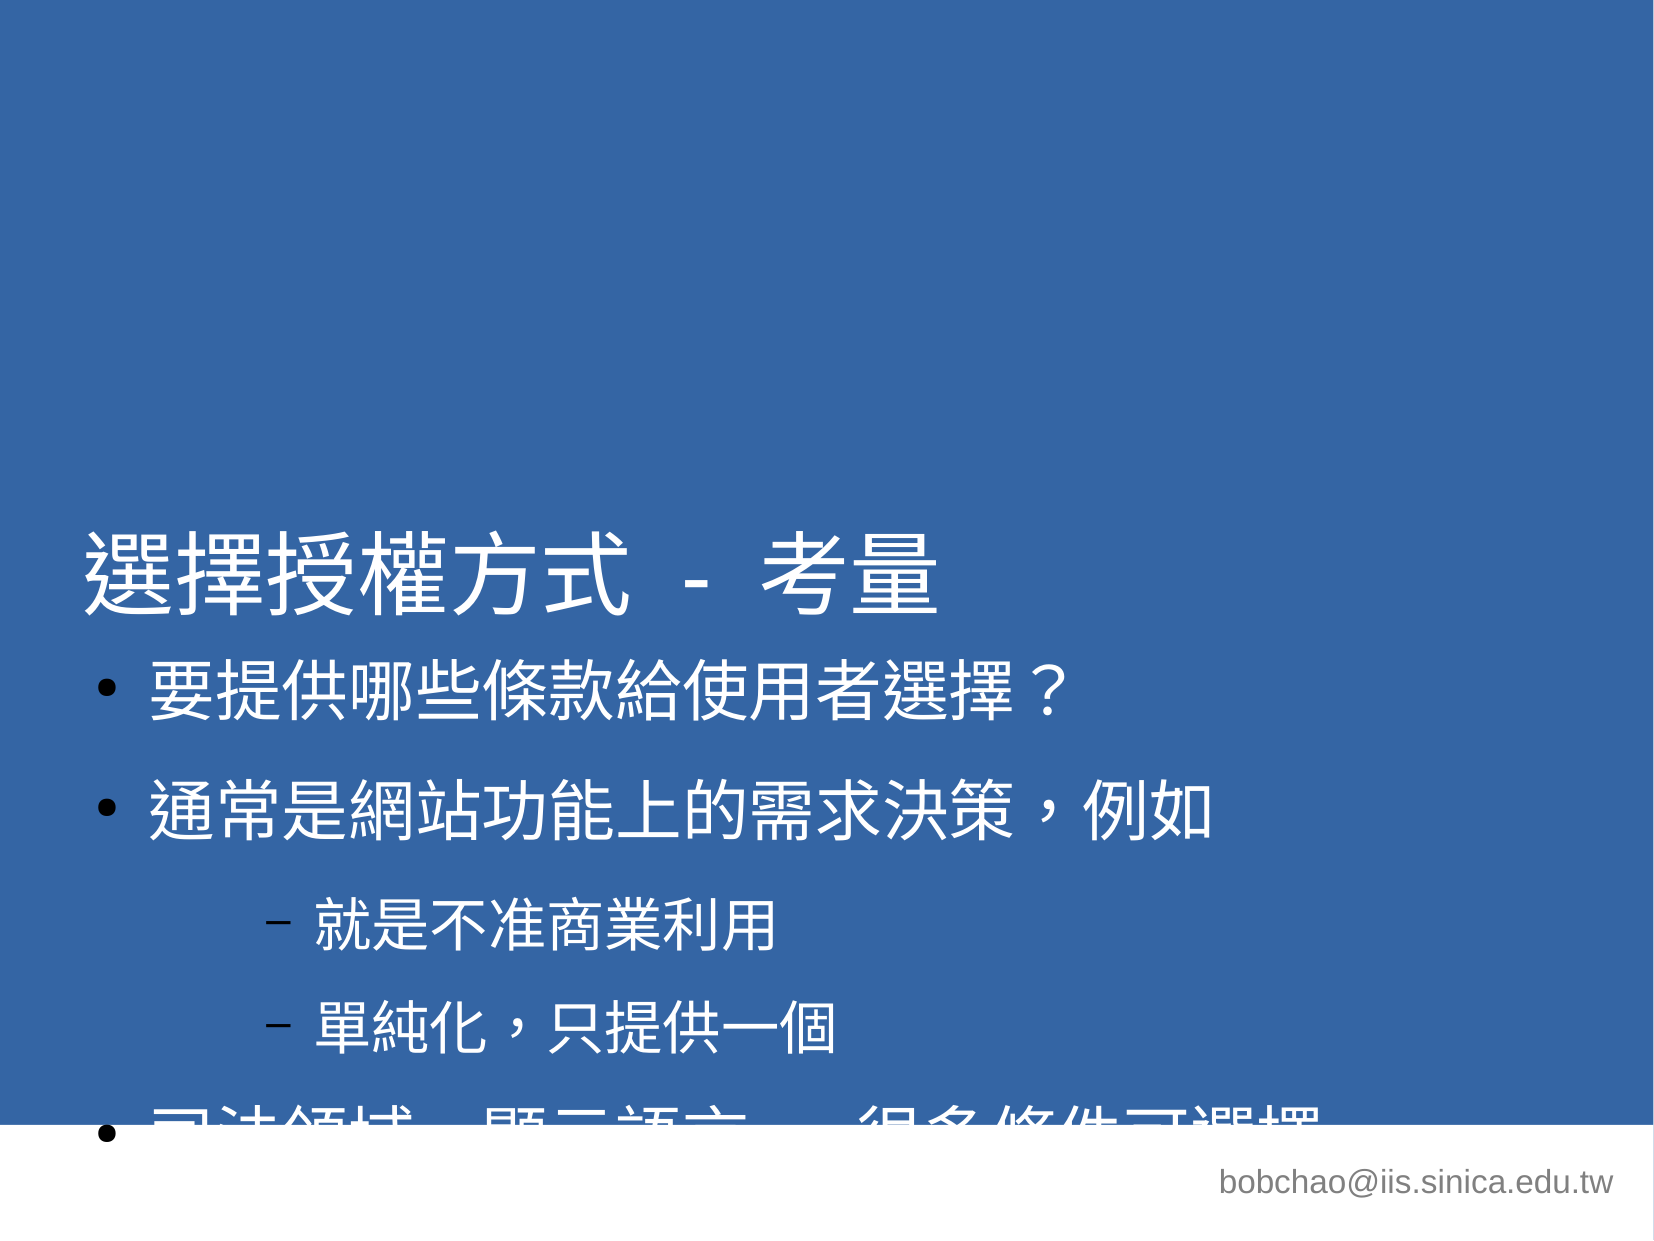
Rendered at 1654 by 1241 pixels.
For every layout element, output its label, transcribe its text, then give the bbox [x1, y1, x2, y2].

title 選擇授權方式 - 考量 [82, 469, 1571, 677]
list 要提供哪些條款給使用者選擇？ 通常是網站功能上的需求決策，例如 就是不准商業利用 單純化，只提供一個 司法領域、顯示語言... 很多條件可選擇 [77, 643, 1566, 1092]
